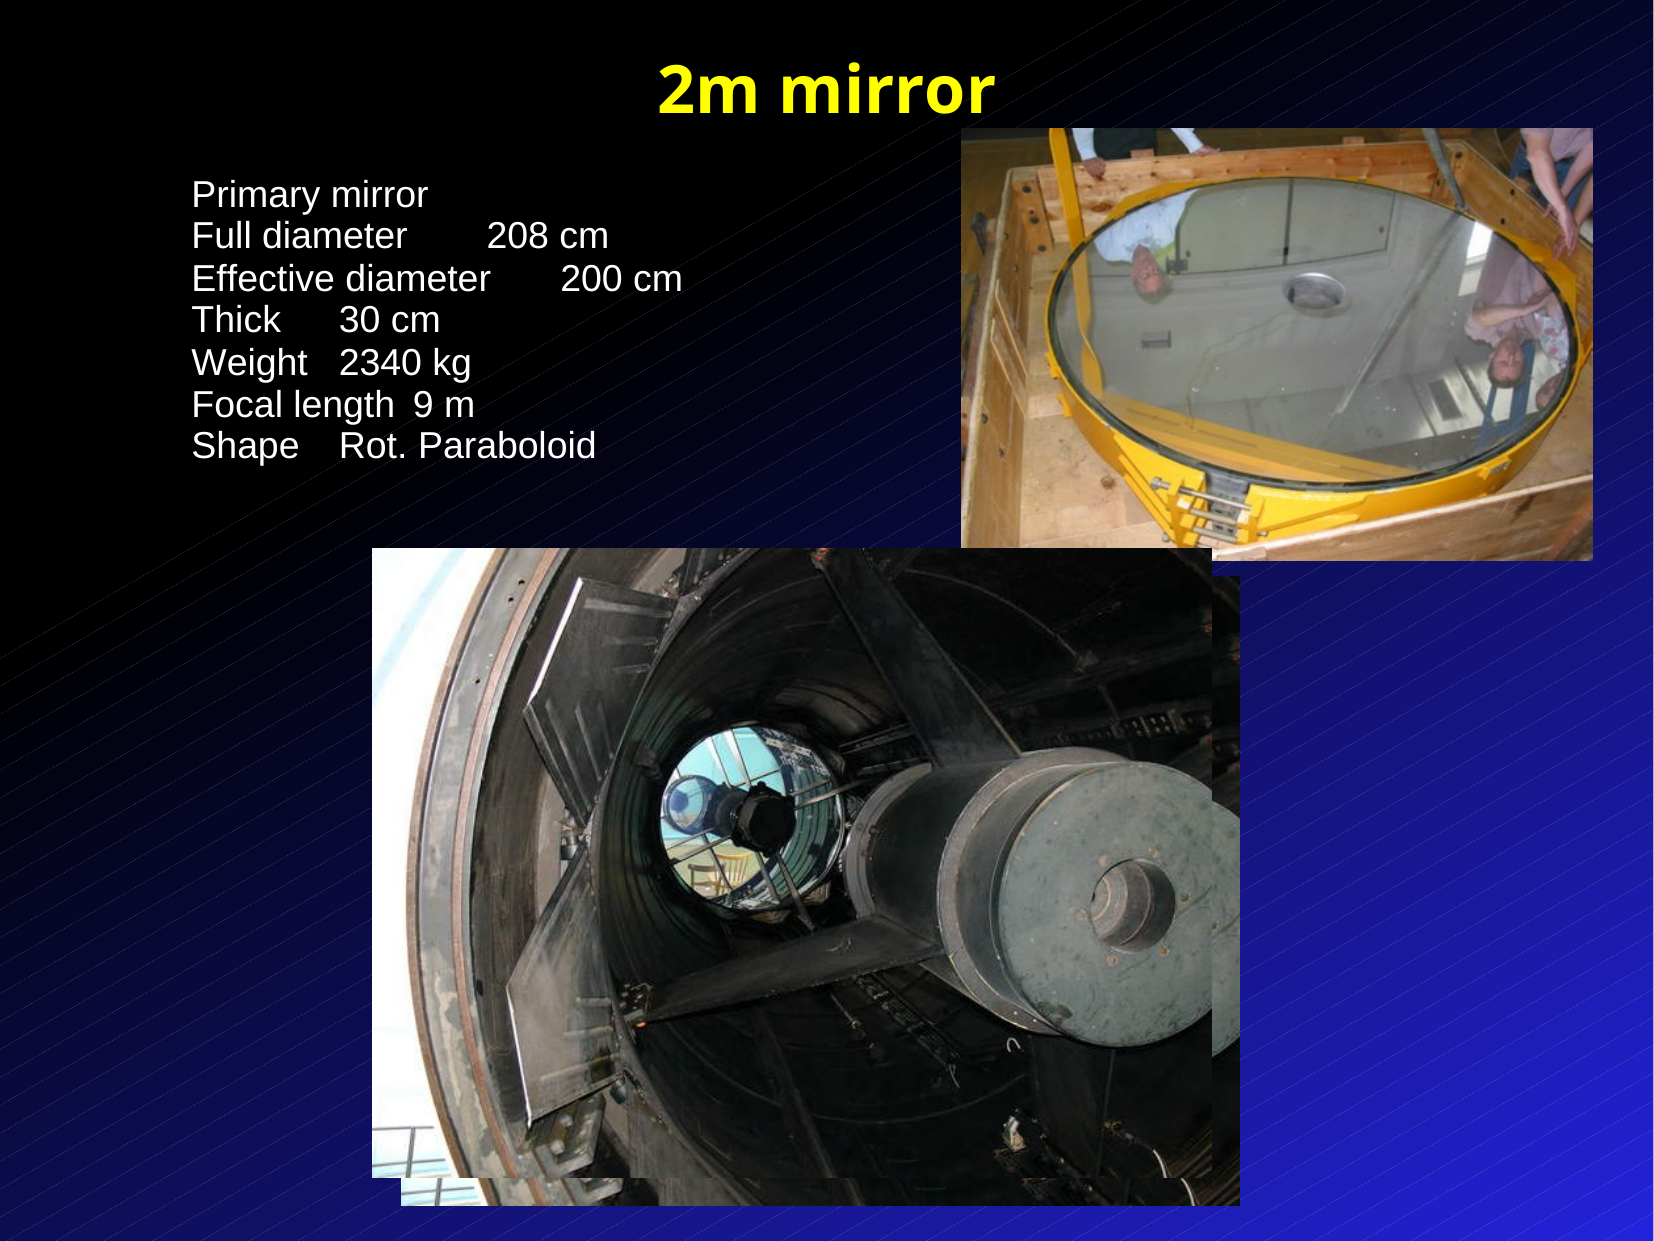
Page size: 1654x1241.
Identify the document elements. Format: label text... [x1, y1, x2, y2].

picture [372, 128, 1593, 1206]
title 2m mirror [82, 27, 1572, 148]
text_box Primary mirror Full diameter 208 cm Effective diameter 200 cm Thick 30 cm Weight 2340 kg Focal length 9 m Shape Rot. Paraboloid [176, 165, 1294, 486]
